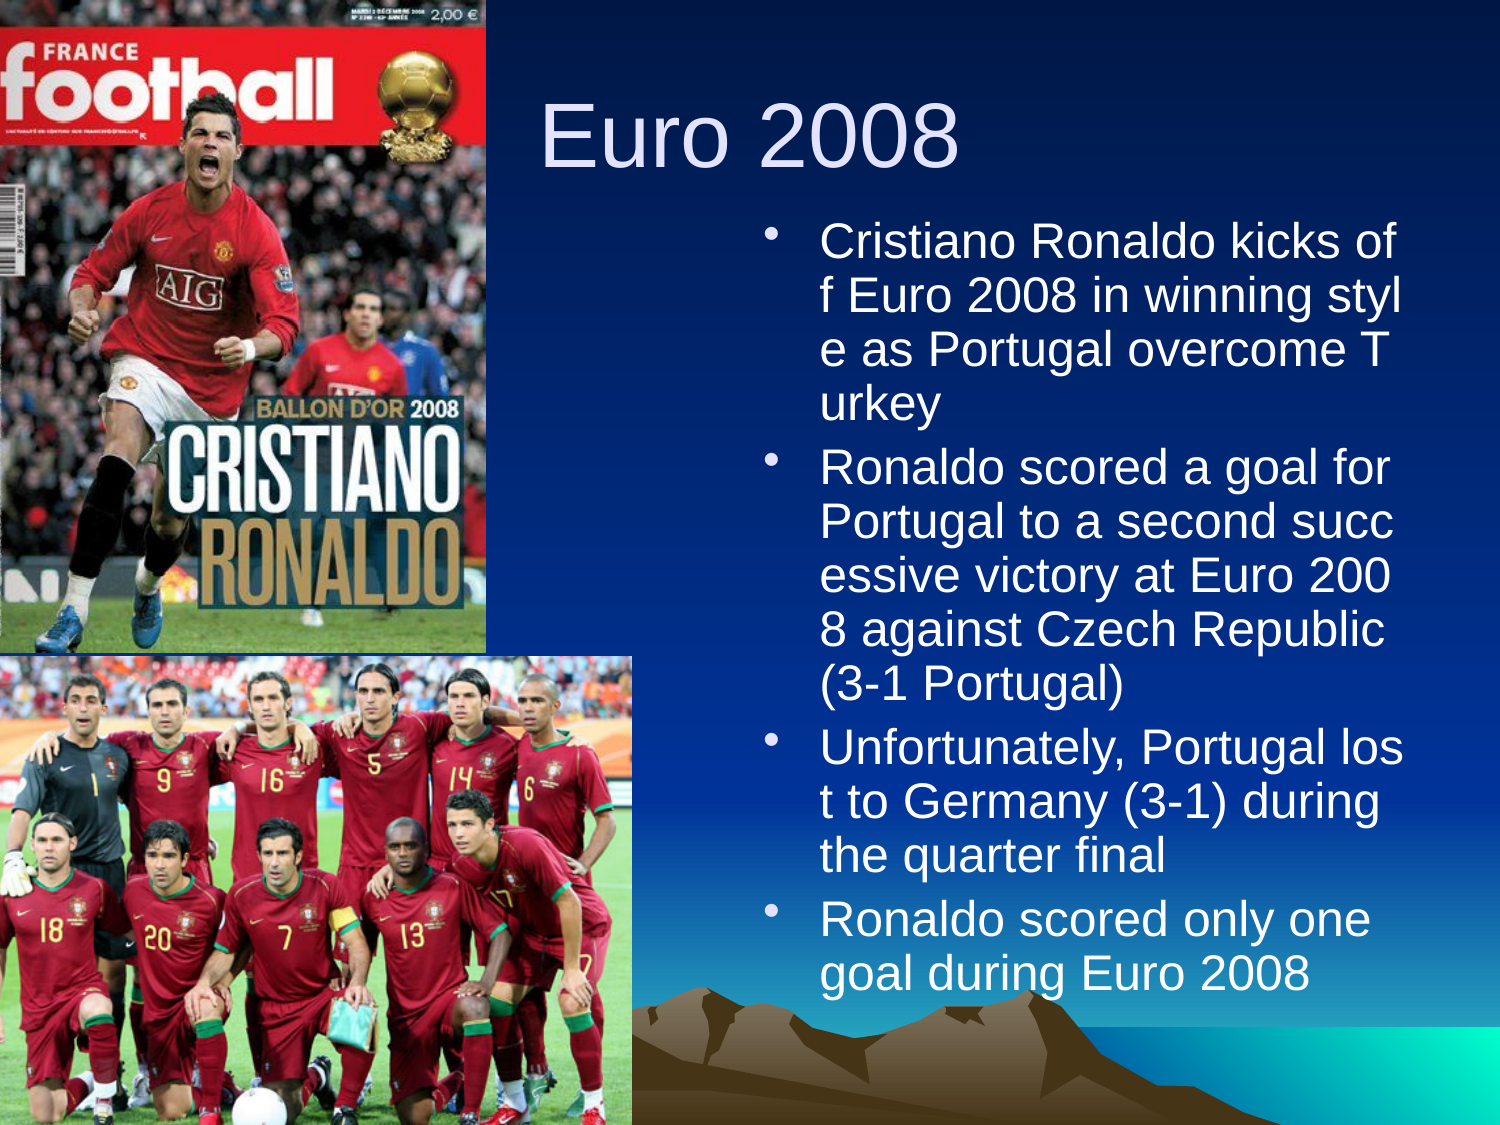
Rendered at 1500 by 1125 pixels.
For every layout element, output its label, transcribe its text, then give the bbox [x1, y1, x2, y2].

picture [0, 656, 632, 1125]
picture [0, 0, 486, 653]
list Cristiano Ronaldo kicks off Euro 2008 in winning style as Portugal overcome Turkey Ronaldo scored a goal for Portugal to a second successive victory at Euro 2008 against Czech Republic (3-1 Portugal) Unfortunately, Portugal lost to Germany (3-1) during the quarter final Ronaldo scored only one goal during Euro 2008 [748, 208, 1424, 946]
title Euro 2008 [486, 37, 1425, 225]
